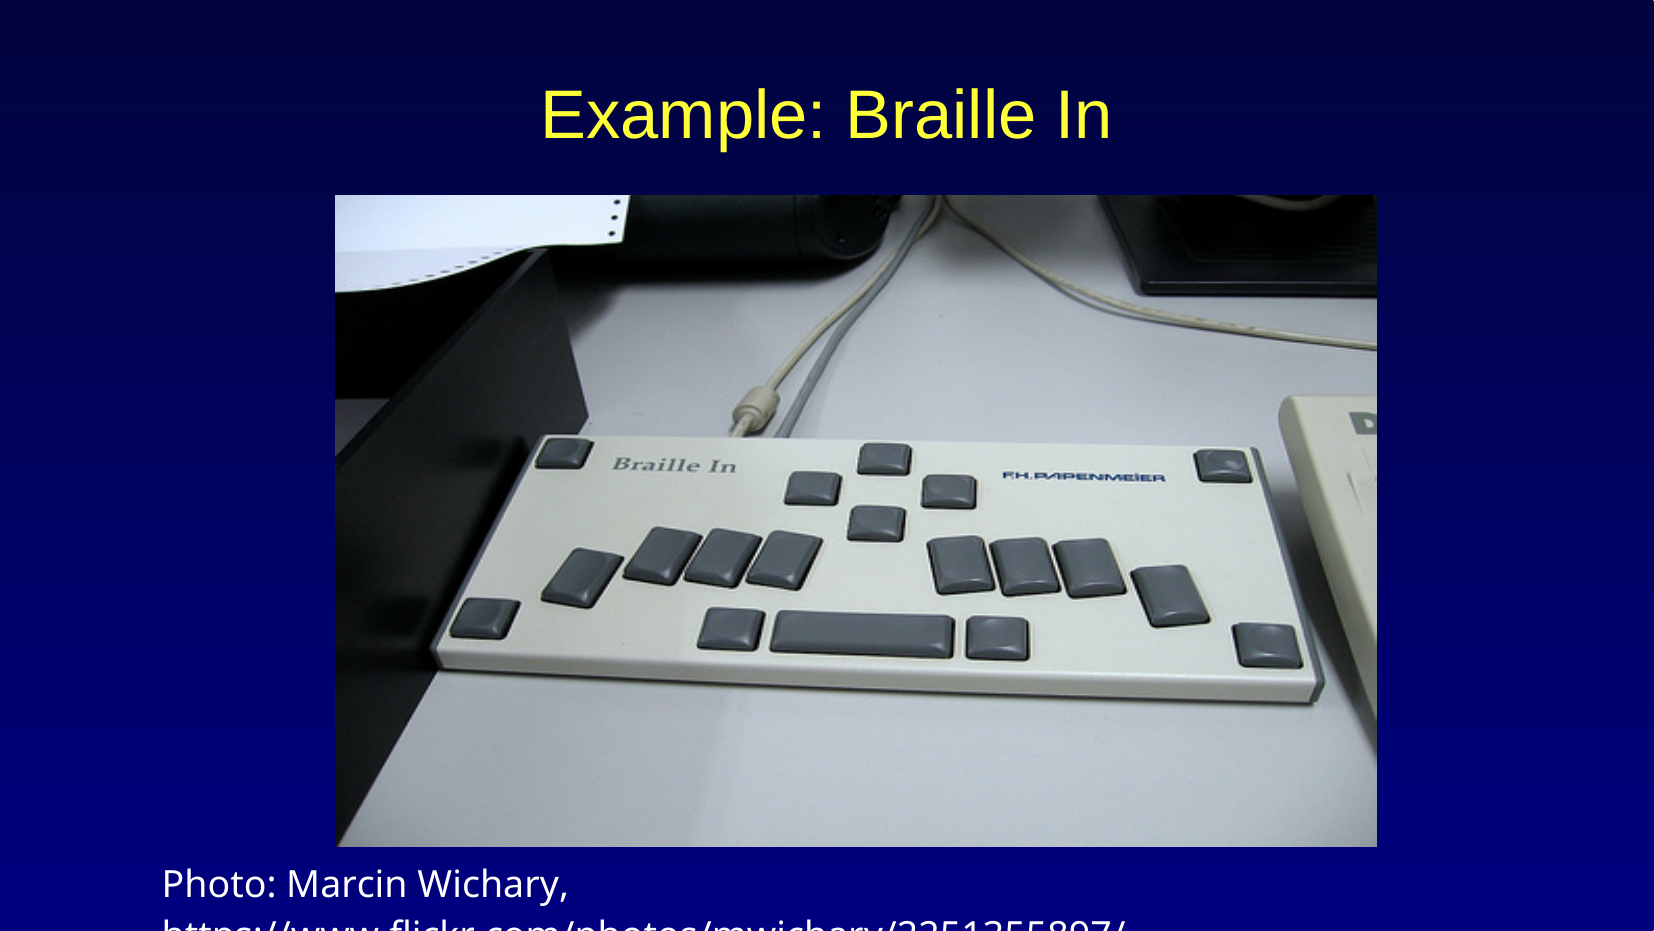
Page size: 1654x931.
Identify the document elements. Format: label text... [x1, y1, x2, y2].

text_box Photo: Marcin Wichary, https://www.flickr.com/photos/mwichary/2251355897/ [161, 857, 1506, 908]
title Example: Braille In [82, 37, 1571, 193]
picture [335, 195, 1377, 847]
